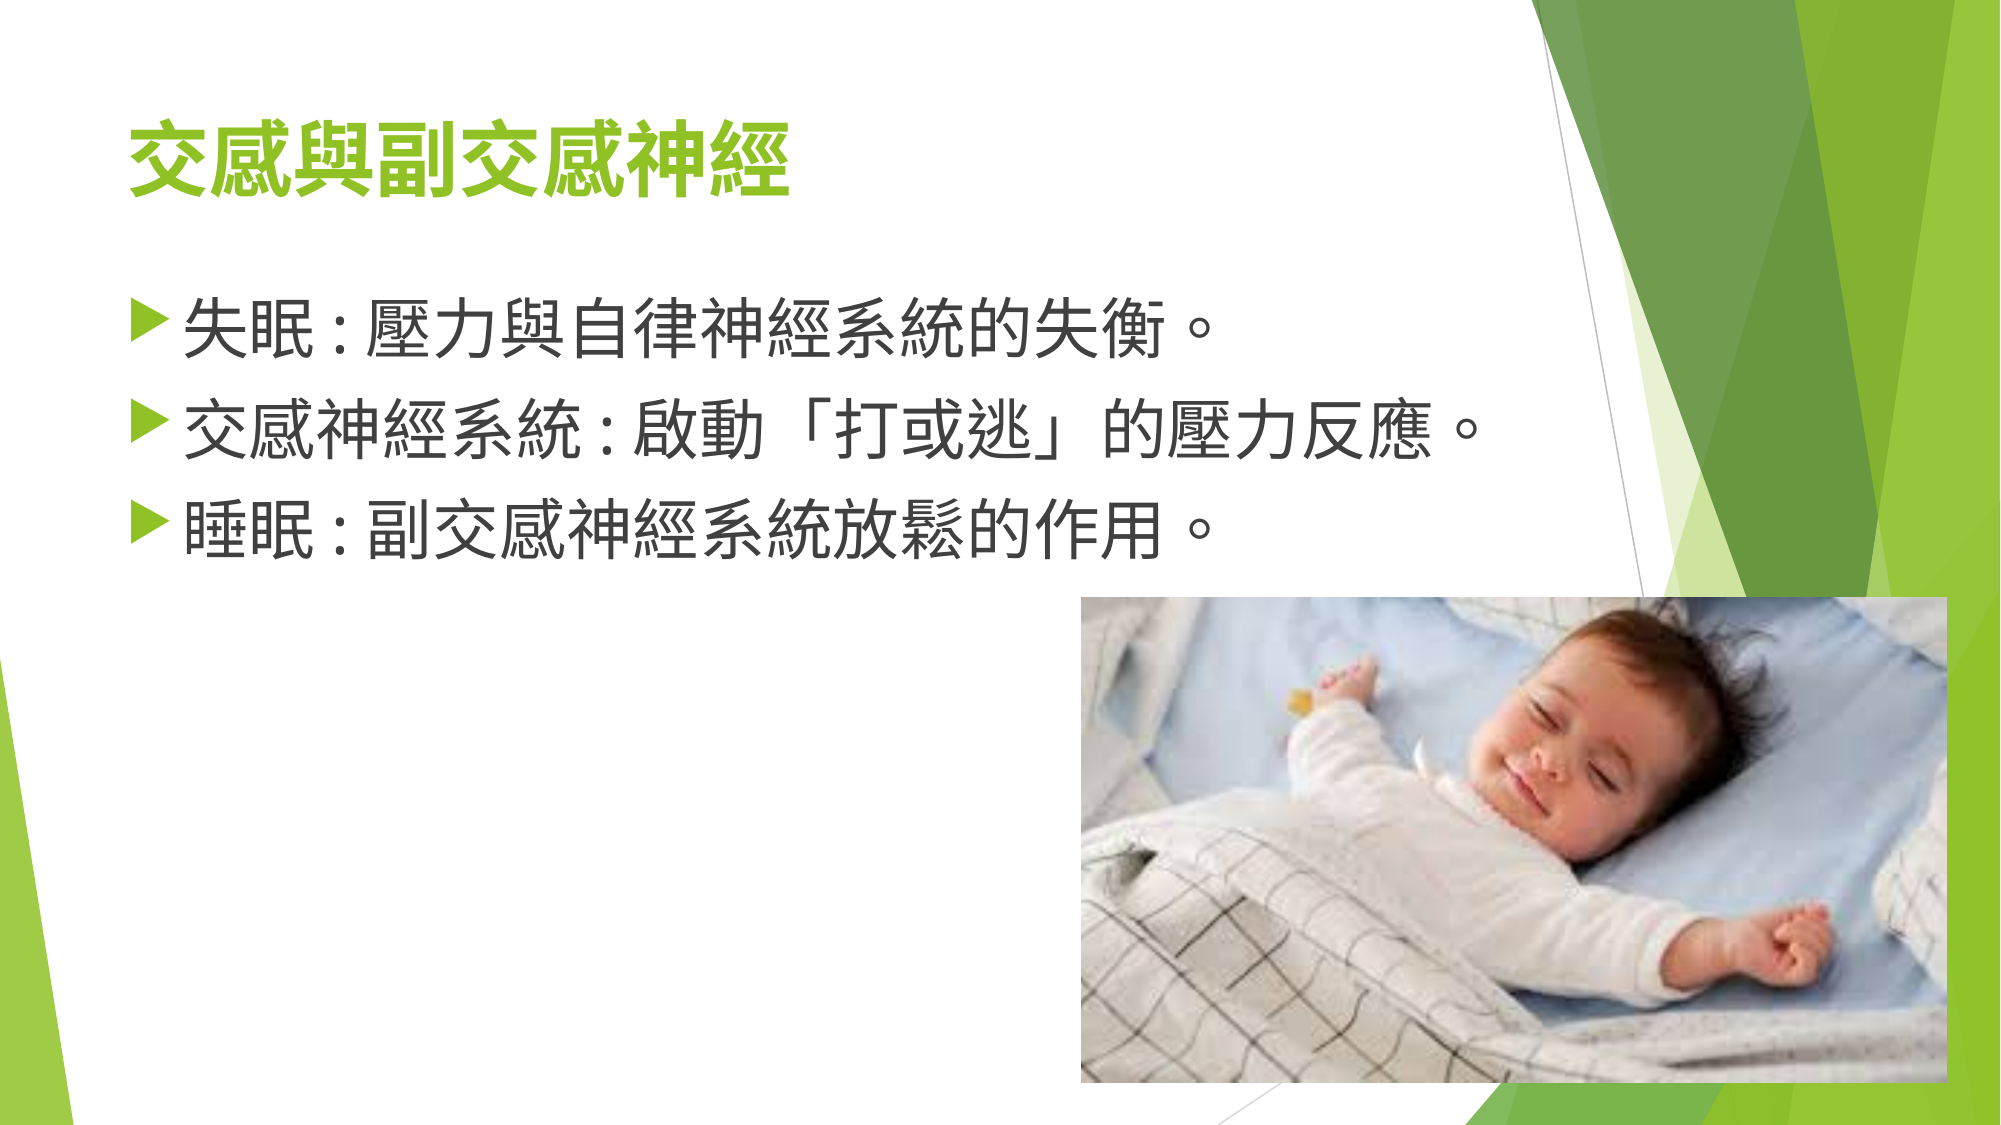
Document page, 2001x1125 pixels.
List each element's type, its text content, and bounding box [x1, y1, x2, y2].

list 失眠:壓力與自律神經系統的失衡。 交感神經系統:啟動「打或逃」的壓力反應。 睡眠:副交感神經系統放鬆的作用。 [111, 278, 1522, 1016]
title 交感與副交感神經 [111, 99, 1522, 278]
picture [1081, 597, 1947, 1083]
